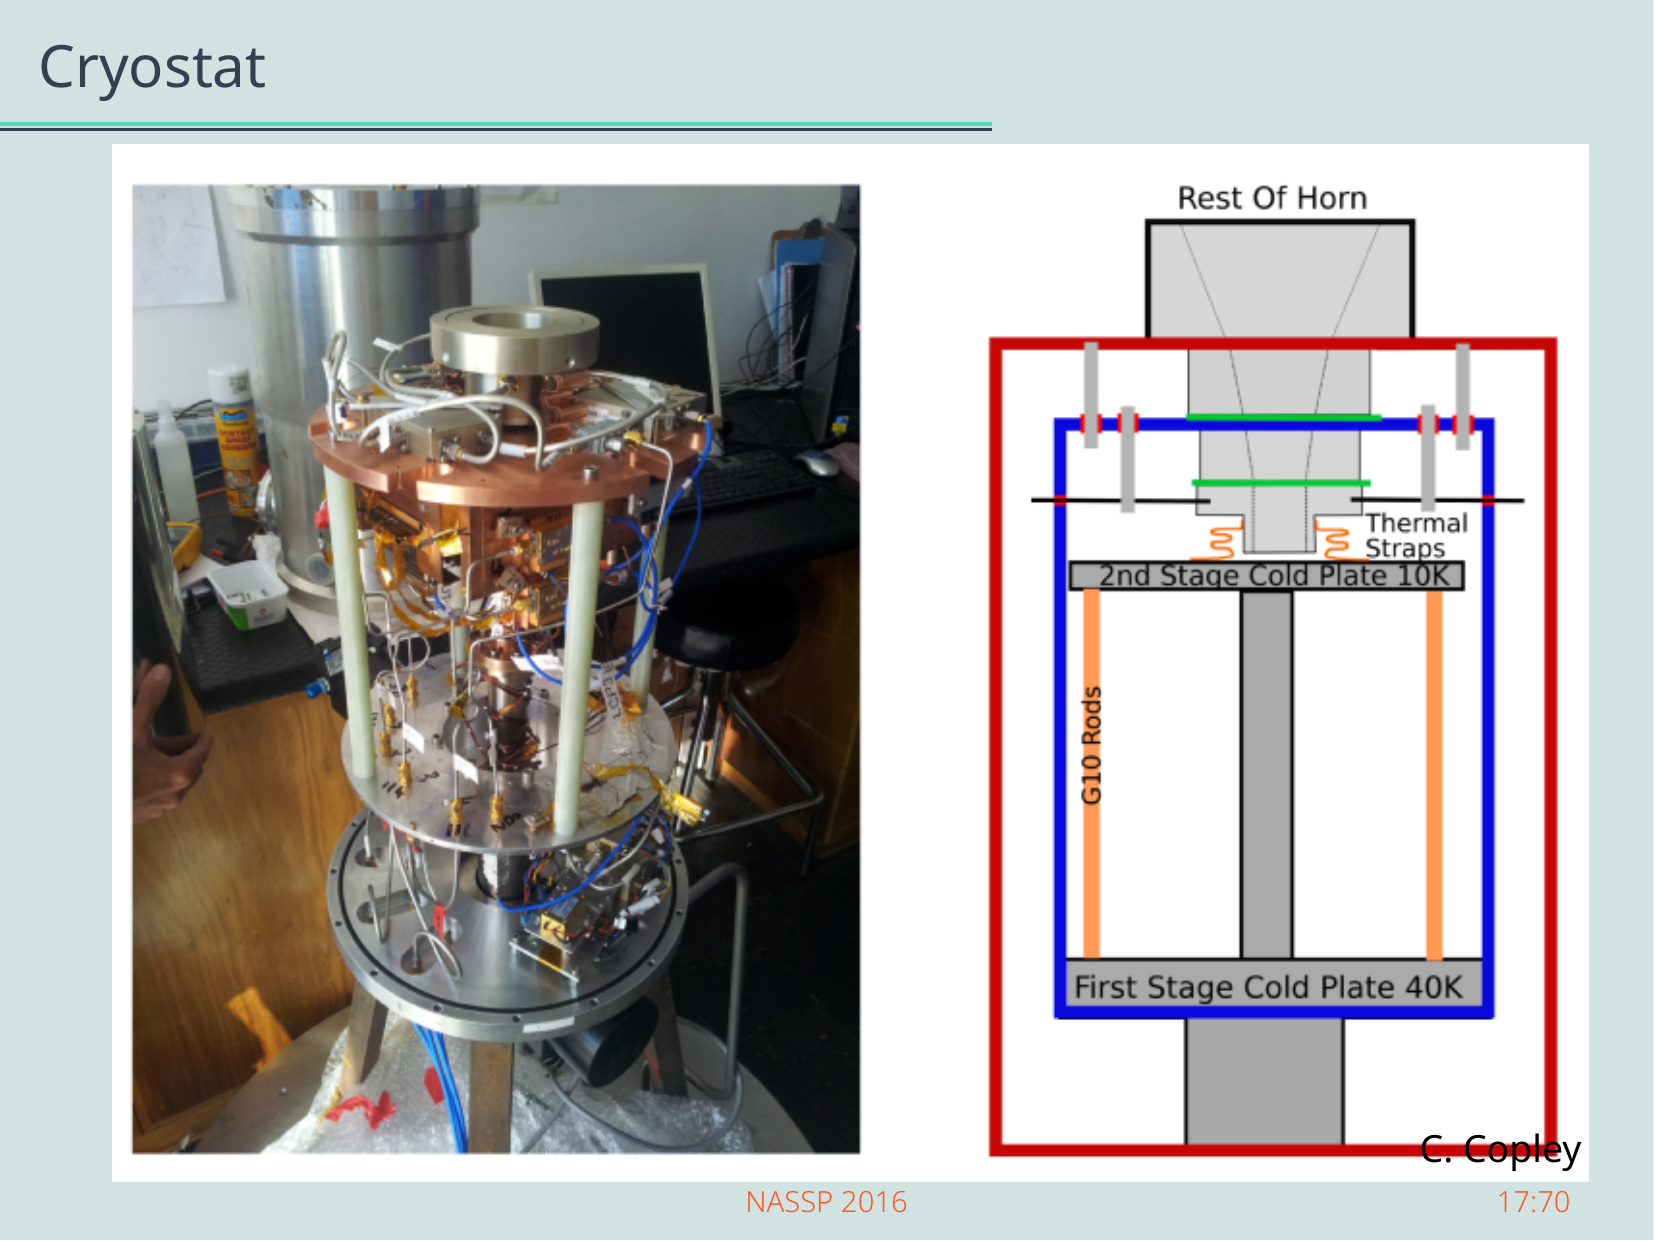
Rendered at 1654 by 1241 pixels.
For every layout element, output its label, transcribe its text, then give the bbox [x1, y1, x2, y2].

text_box Cryostat [23, 17, 1063, 103]
text_box C. Copley [1404, 1115, 1589, 1176]
picture [112, 144, 1589, 1182]
